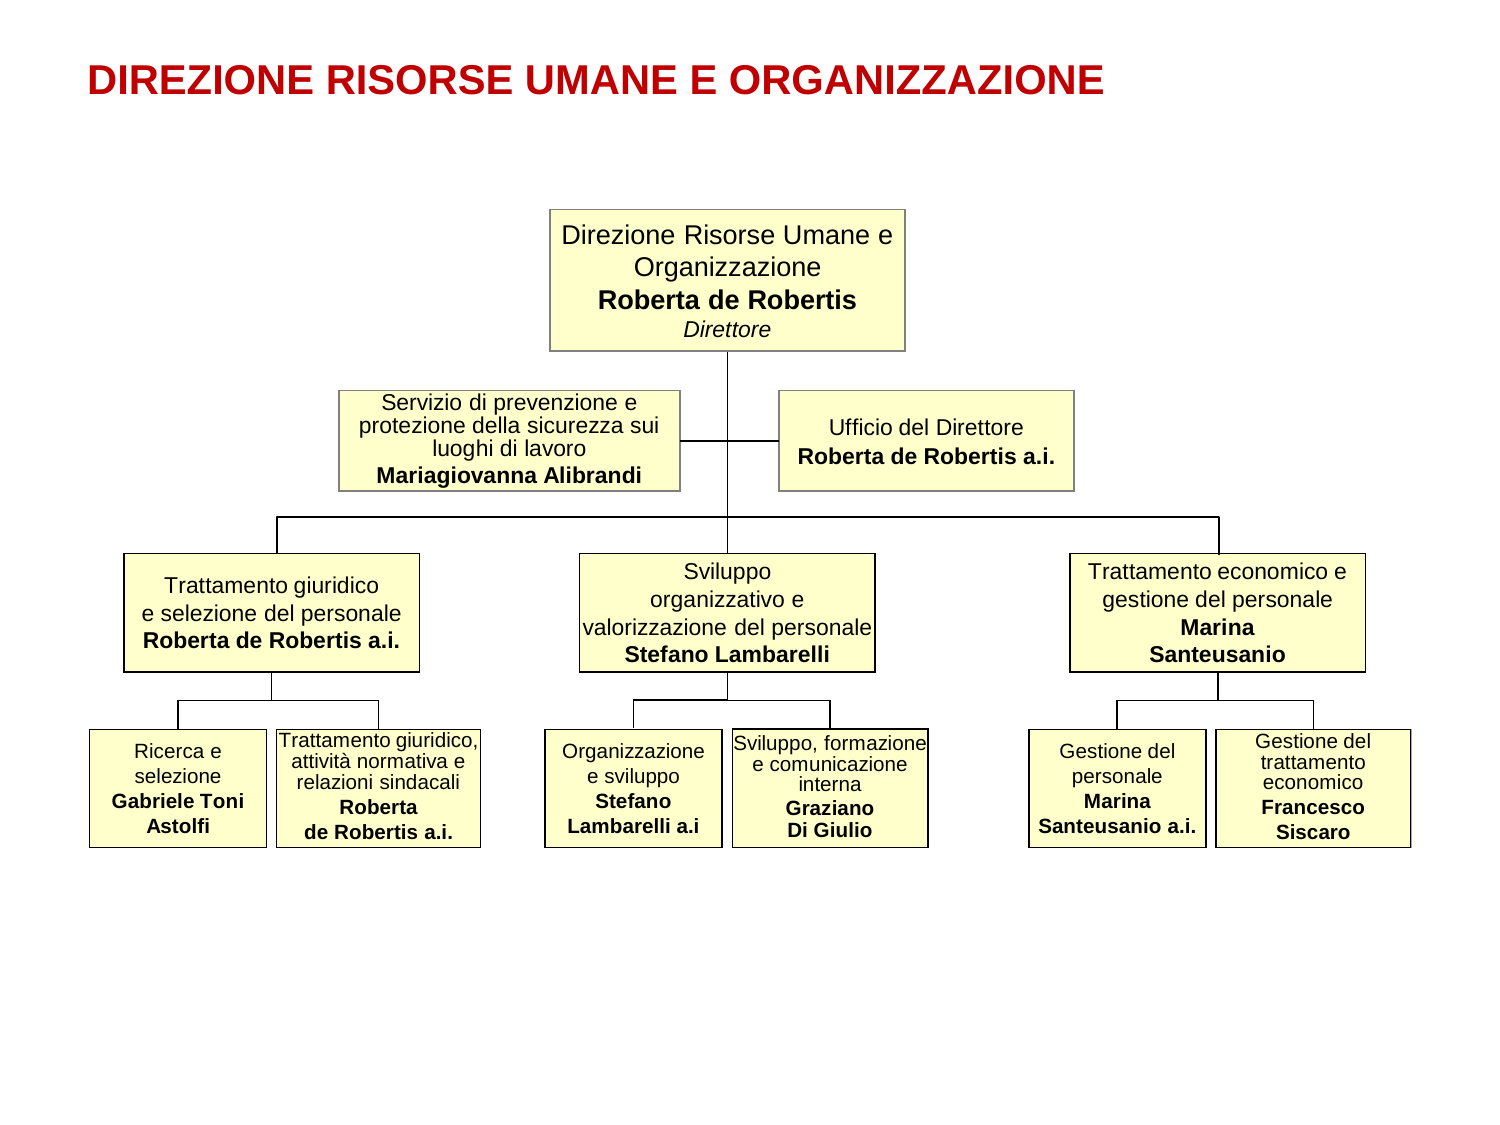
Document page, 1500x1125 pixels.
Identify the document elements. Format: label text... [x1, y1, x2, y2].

text_box DIREZIONE RISORSE UMANE E ORGANIZZAZIONE [72, 45, 1462, 128]
picture [88, 208, 1412, 858]
